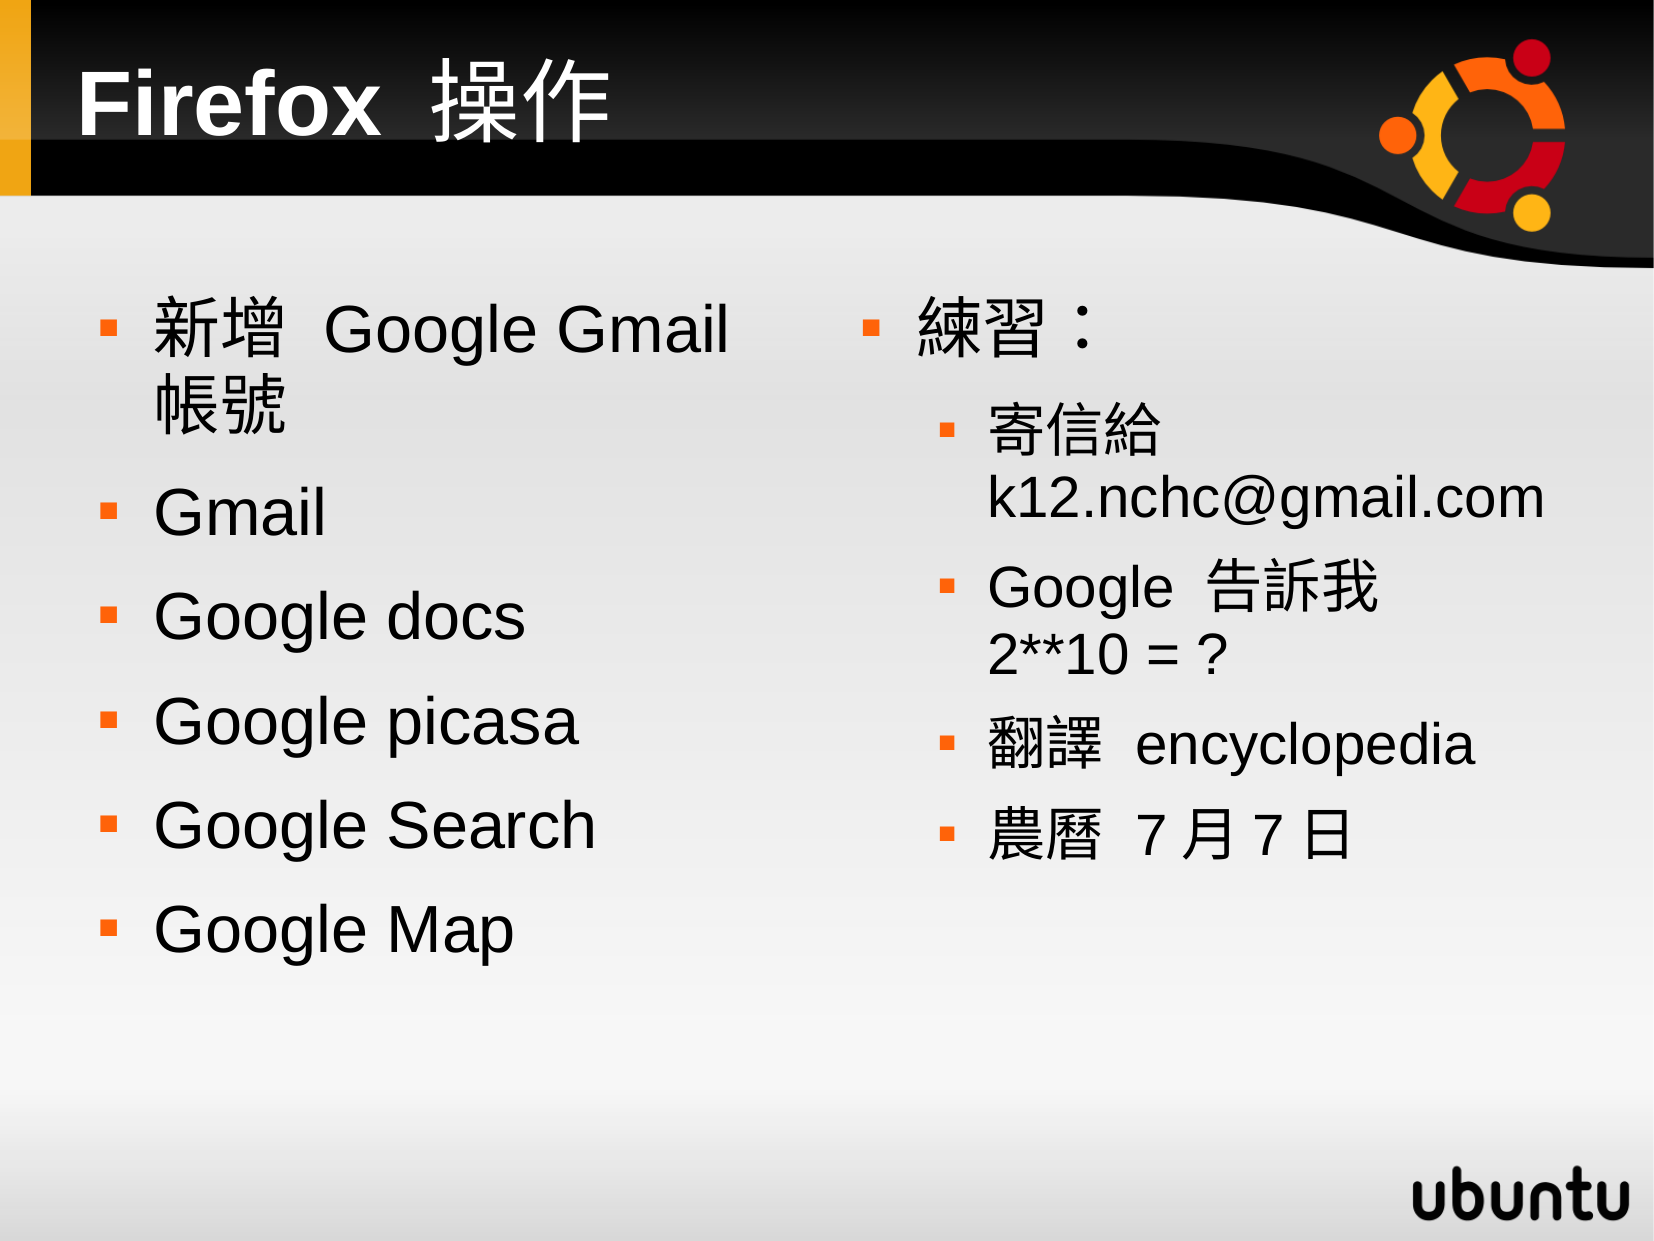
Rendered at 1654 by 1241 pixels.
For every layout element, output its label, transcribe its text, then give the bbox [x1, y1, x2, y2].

title Firefox 操作 [76, 7, 1565, 200]
list 新增 Google Gmail 帳號 Gmail Google docs Google picasa Google Search Google Map [82, 290, 809, 1094]
picture [0, 0, 1654, 1241]
list 練習： 寄信給k12.nchc@gmail.com Google 告訴我 2**10 = ? 翻譯 encyclopedia 農曆 7月7日 [845, 290, 1572, 1094]
